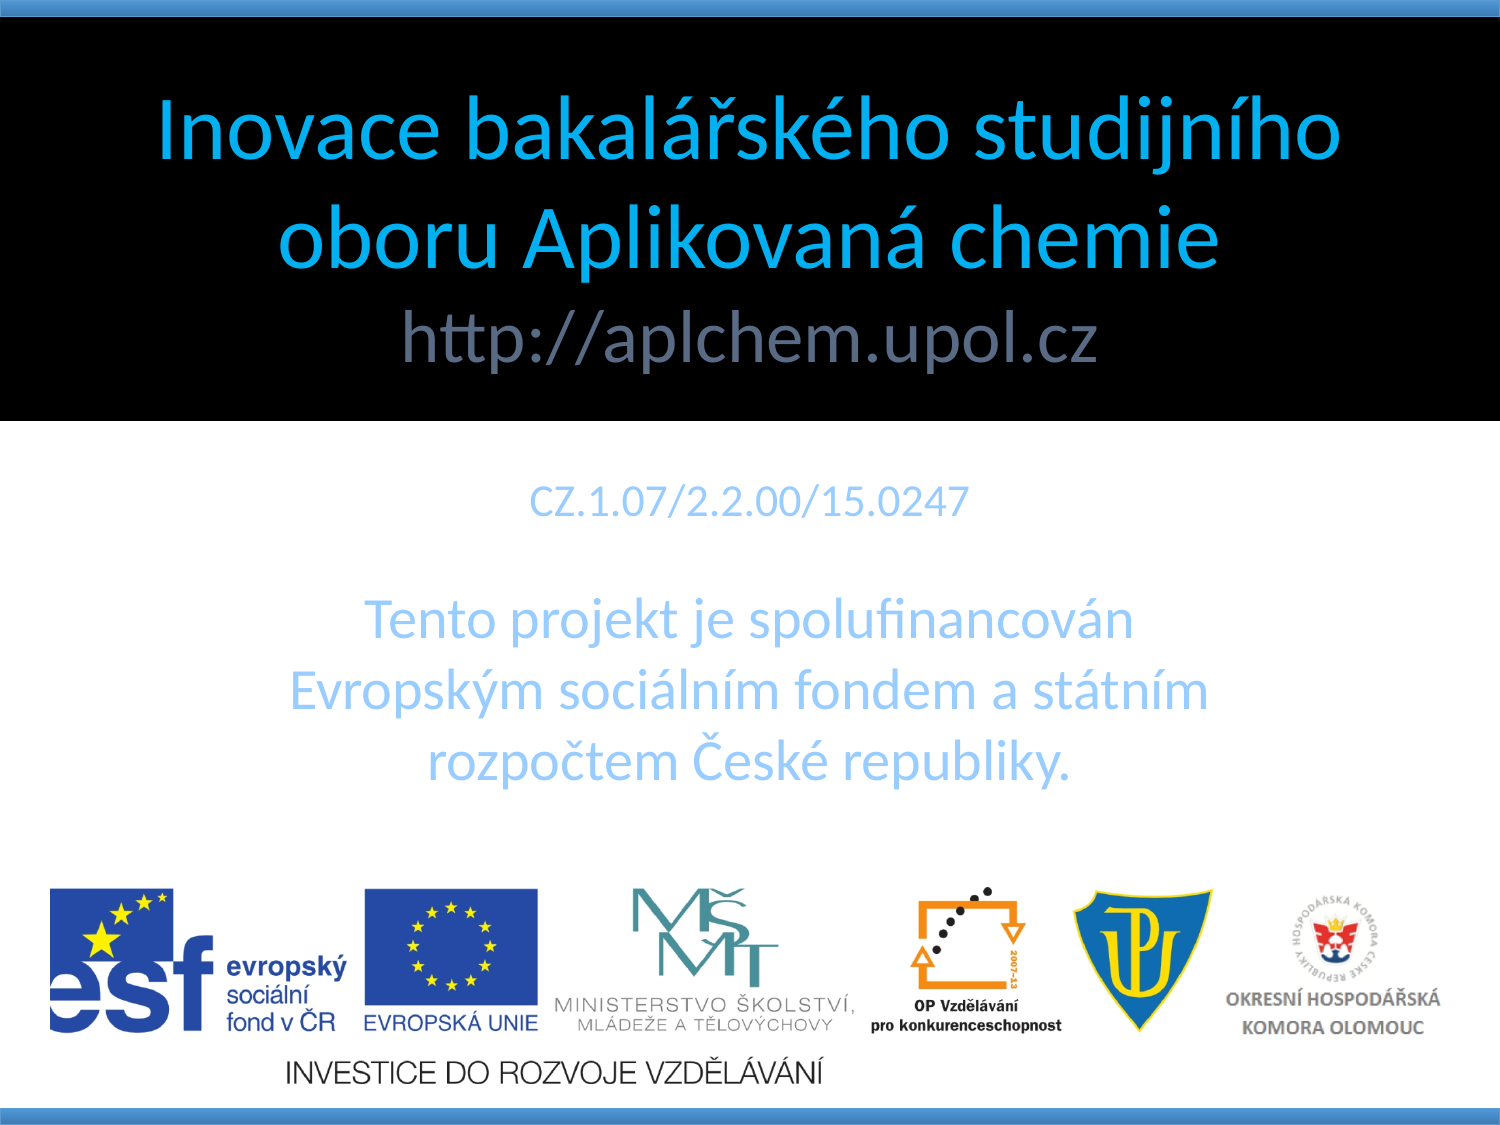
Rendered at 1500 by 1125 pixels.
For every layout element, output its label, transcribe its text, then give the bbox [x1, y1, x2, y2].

text_box [0, 0, 1500, 421]
subtitle CZ.1.07/2.2.00/15.0247 Tento projekt je spolufinancován Evropským sociálním fondem a státním rozpočtem České republiky. [50, 473, 1450, 805]
text_box [0, 846, 1500, 1125]
picture [50, 887, 1450, 1084]
title Inovace bakalářského studijního oboru Aplikovaná chemie http://aplchem.upol.cz [112, 35, 1388, 409]
